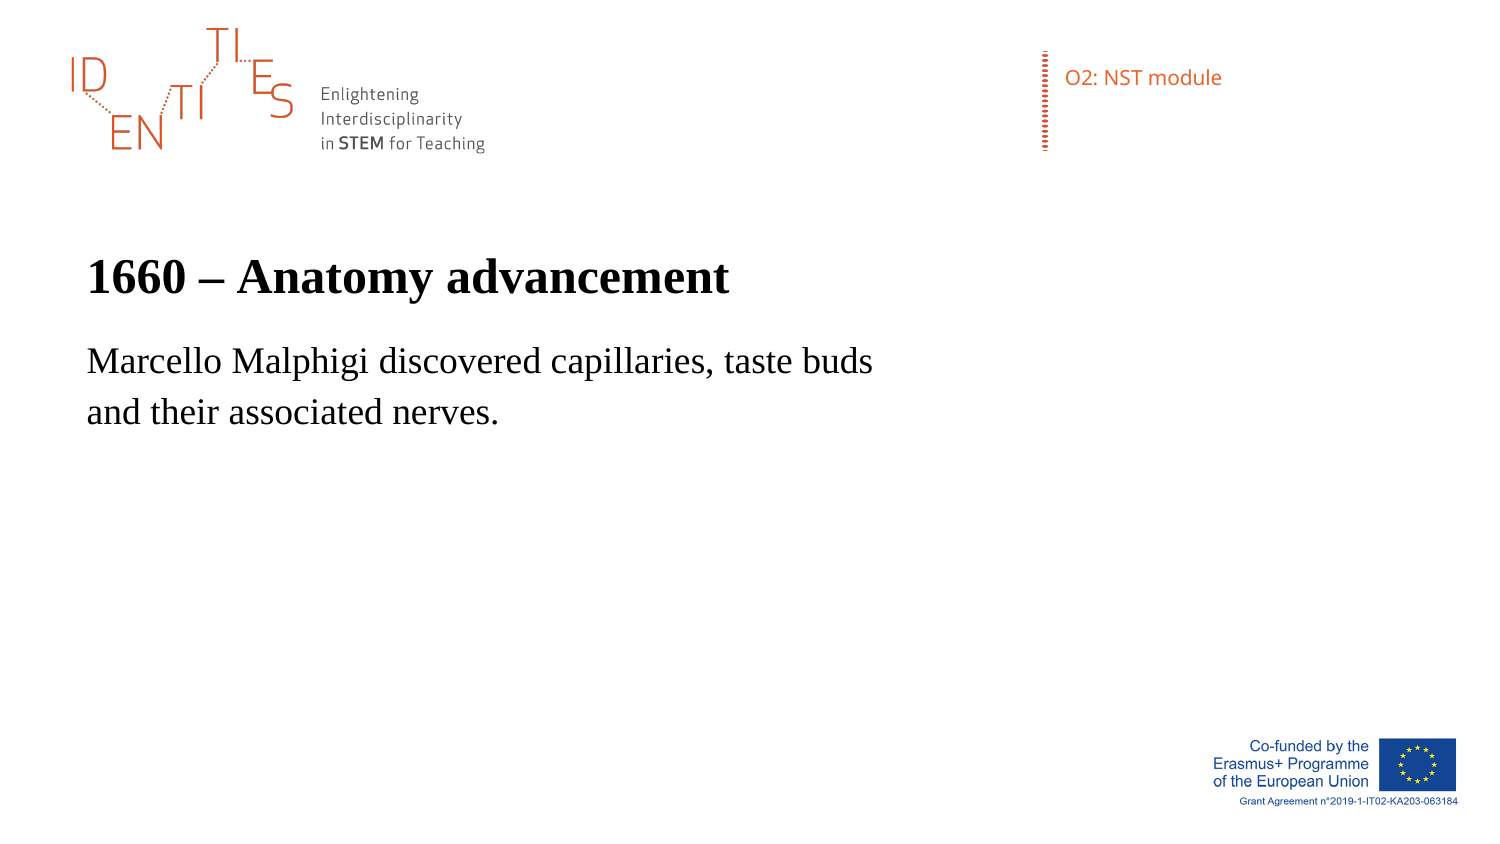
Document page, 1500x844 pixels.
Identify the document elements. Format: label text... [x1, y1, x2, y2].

picture [1042, 51, 1051, 151]
text_box O2: NST module [1051, 57, 1472, 139]
text_box 1660 – Anatomy advancement Marcello Malphigi discovered capillaries, taste buds and their associated nerves. [71, 219, 1433, 823]
picture [71, 24, 485, 157]
picture [1208, 735, 1459, 810]
